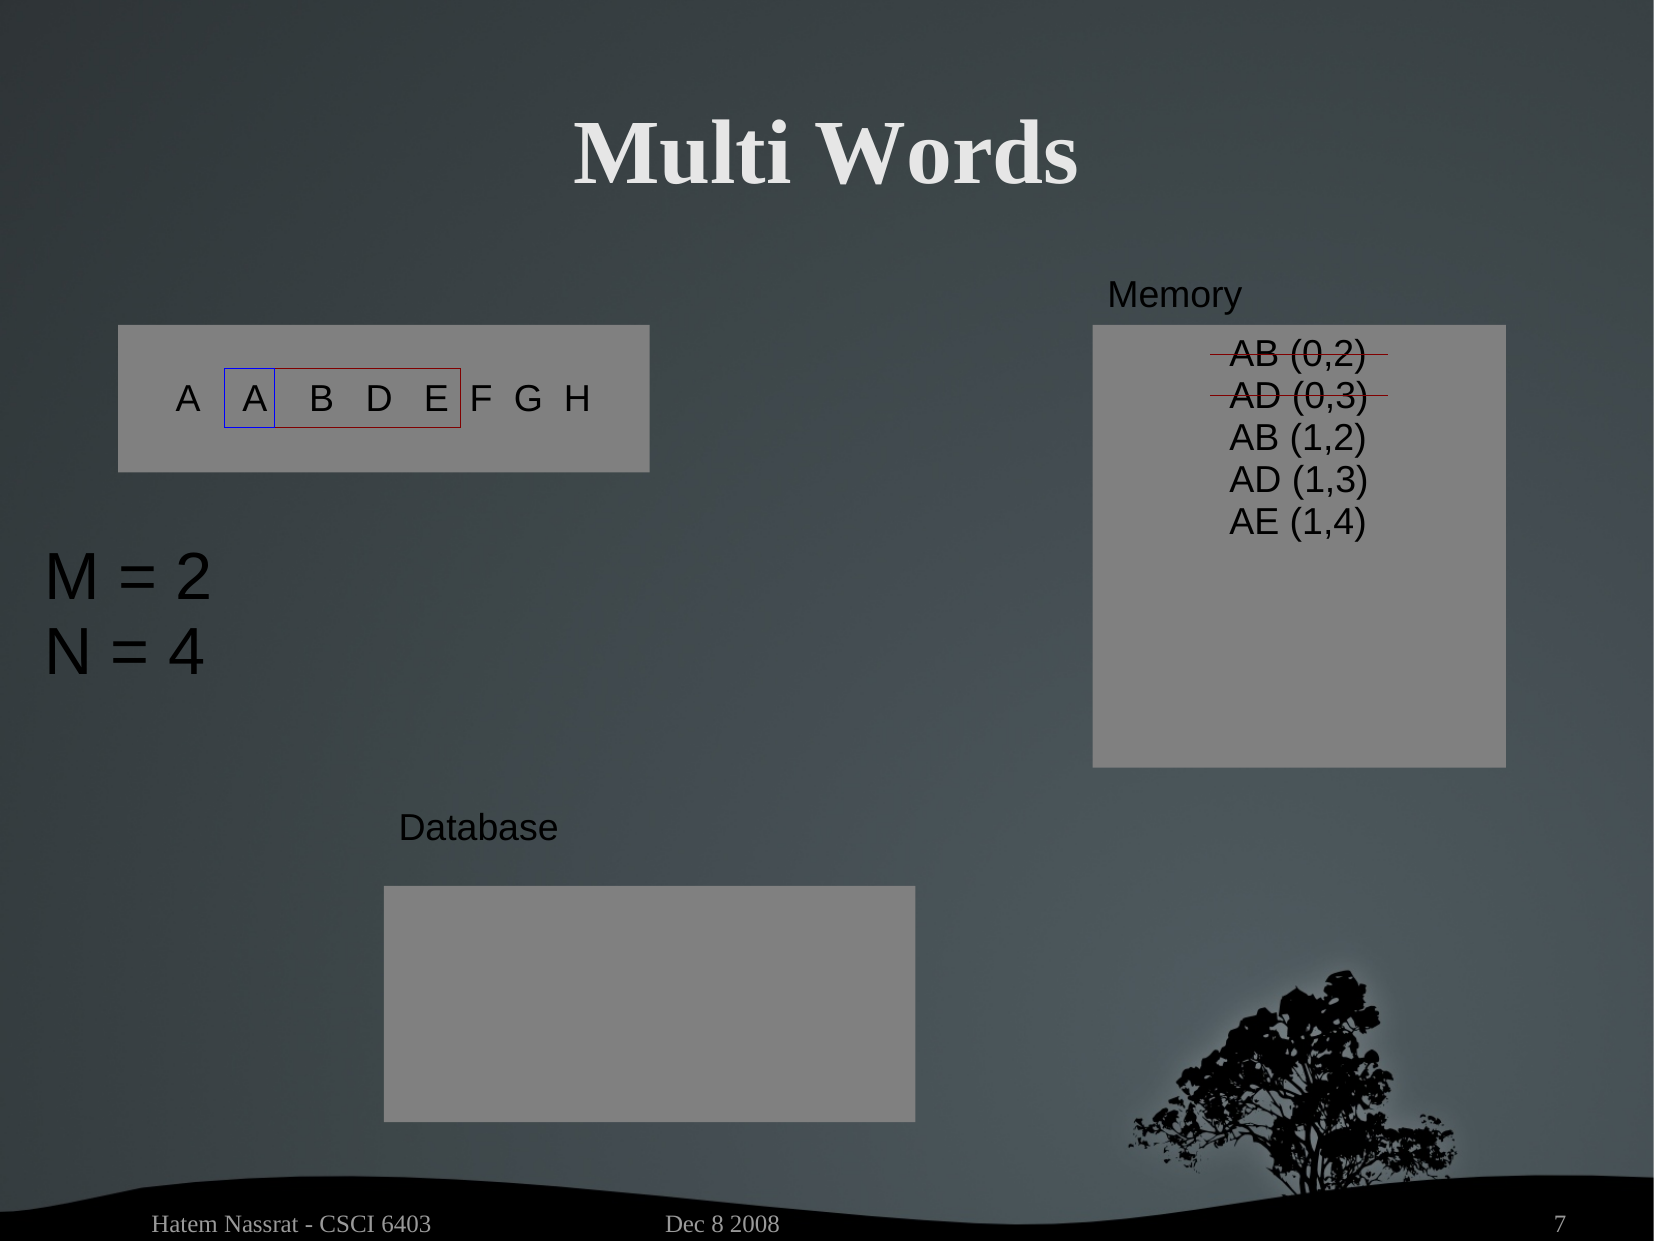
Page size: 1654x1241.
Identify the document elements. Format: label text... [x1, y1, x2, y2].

text_box [383, 885, 916, 1123]
title Multi Words [82, 49, 1571, 257]
text_box Database [383, 799, 591, 857]
text_box M = 2 N = 4 [29, 531, 237, 695]
text_box Memory [1092, 265, 1258, 323]
text_box A A B D E F G H [118, 324, 650, 473]
picture [0, 0, 1654, 1241]
text_box AB (0,2) AD (0,3) AB (1,2) AD (1,3) AE (1,4) [1092, 324, 1506, 768]
